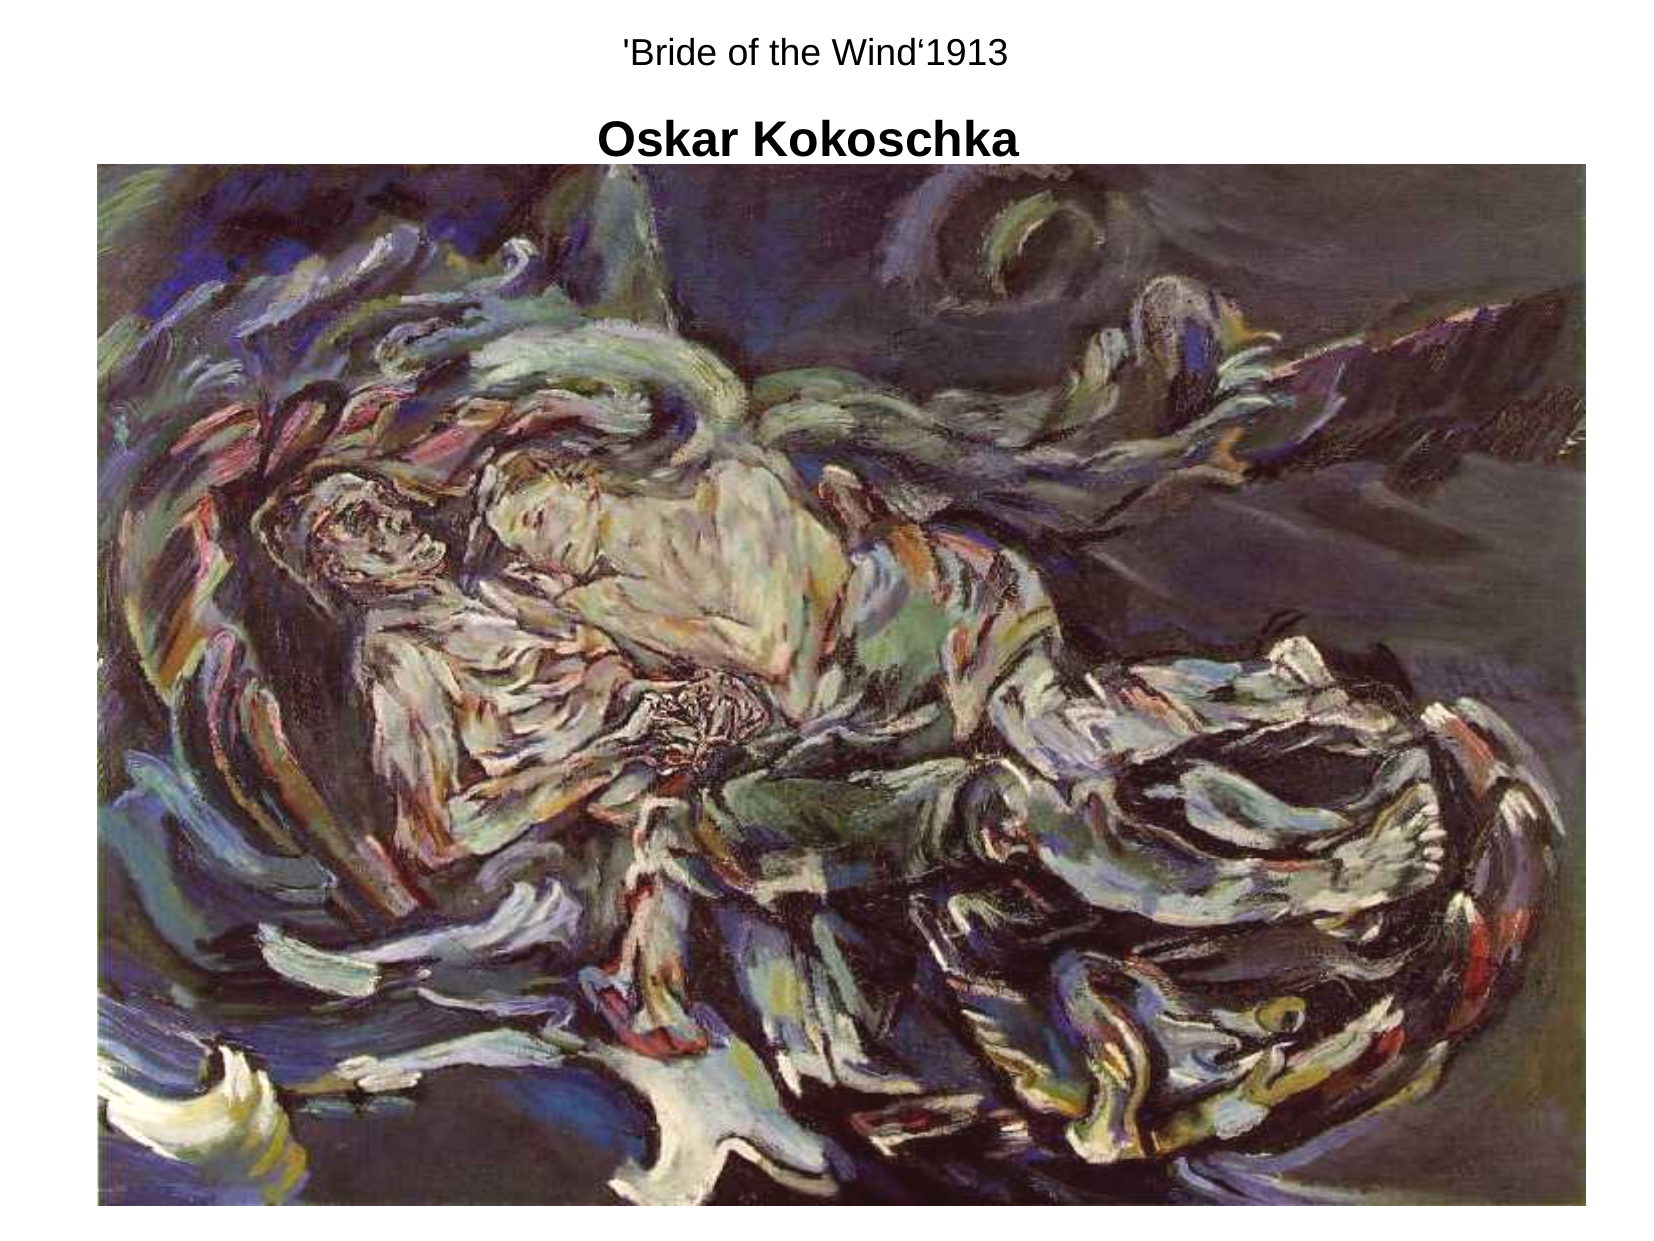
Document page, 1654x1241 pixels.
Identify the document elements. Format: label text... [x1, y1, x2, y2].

list [97, 164, 1586, 1207]
title 'Bride of the Wind‘1913 Oskar Kokoschka [71, 0, 1560, 207]
